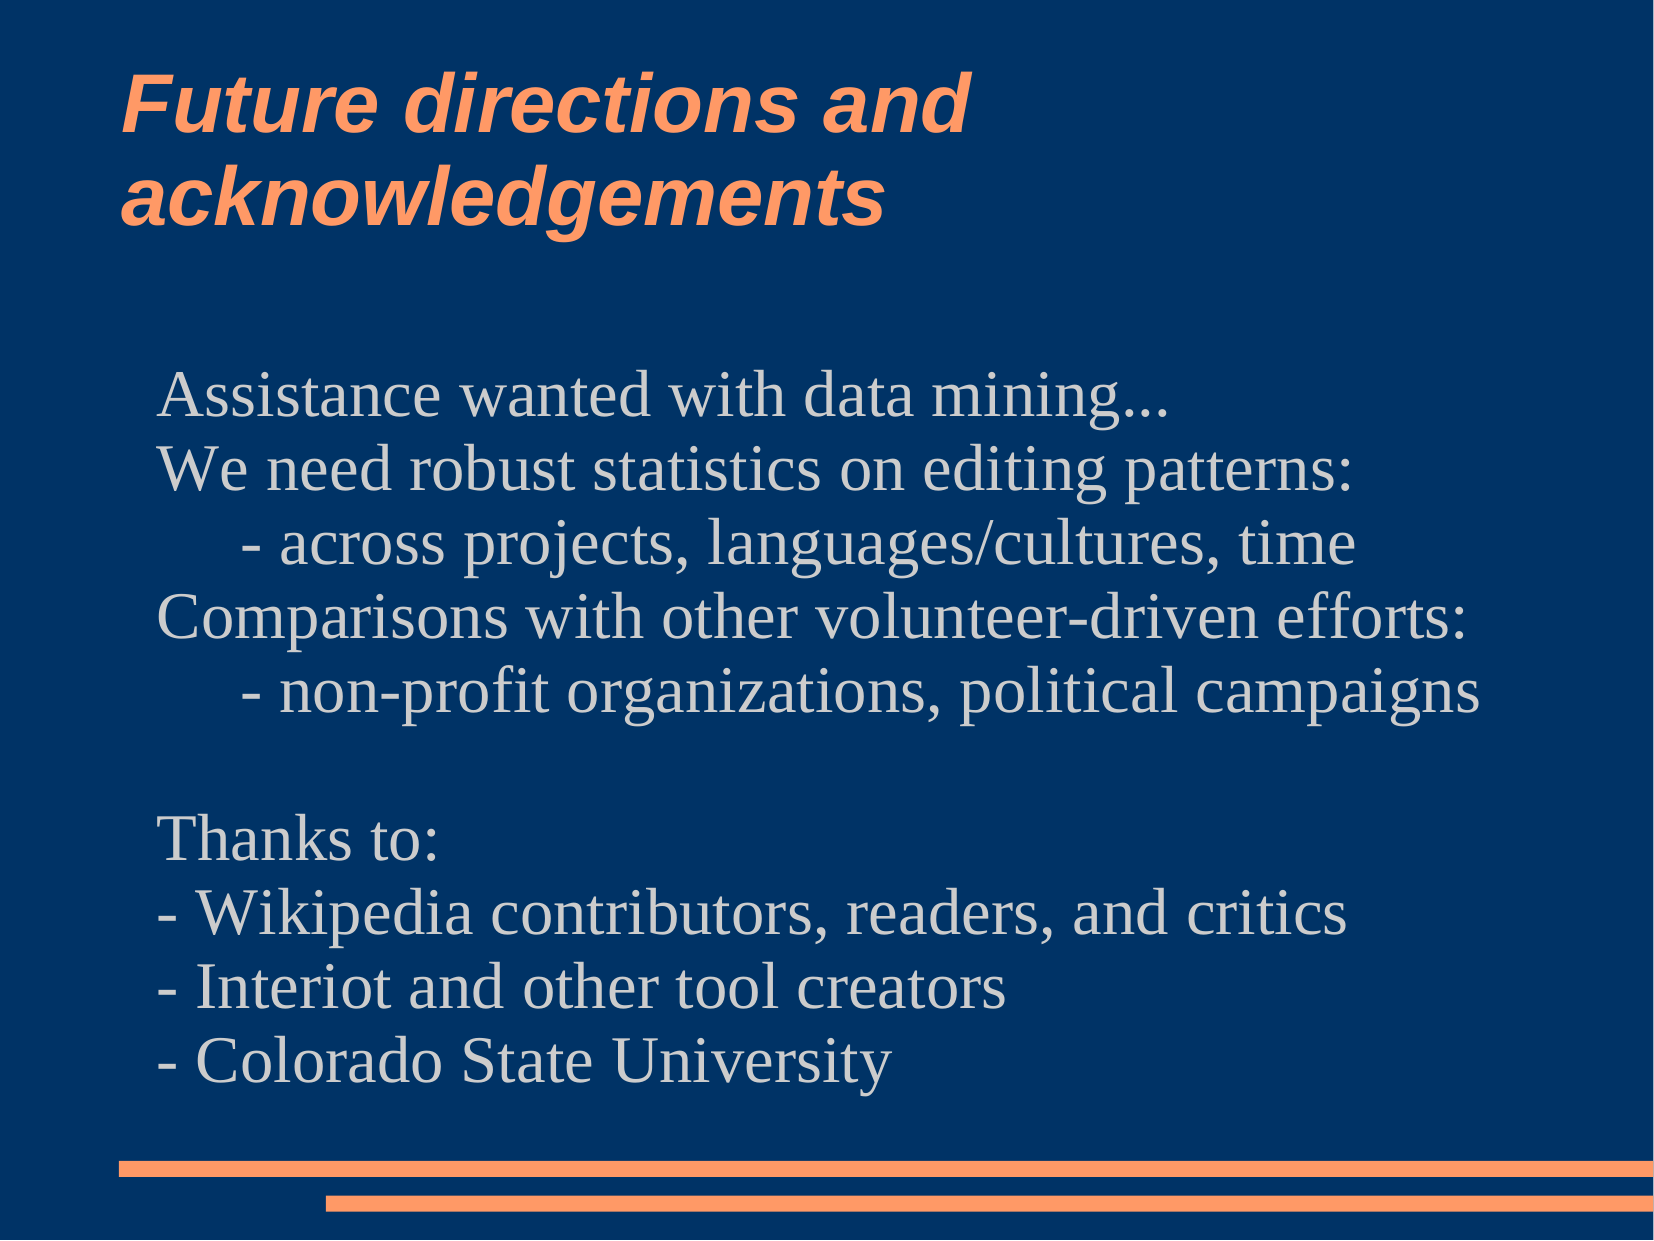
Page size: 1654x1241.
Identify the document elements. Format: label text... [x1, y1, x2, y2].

subtitle Assistance wanted with data mining... We need robust statistics on editing patterns: - across projects, languages/cultures, time Comparisons with other volunteer-driven efforts: - non-profit organizations, political campaigns Thanks to: - Wikipedia contributors, readers, and critics - Interiot and other tool creators - Colorado State University [121, 322, 1561, 1133]
title Future directions and acknowledgements [121, 46, 1534, 254]
